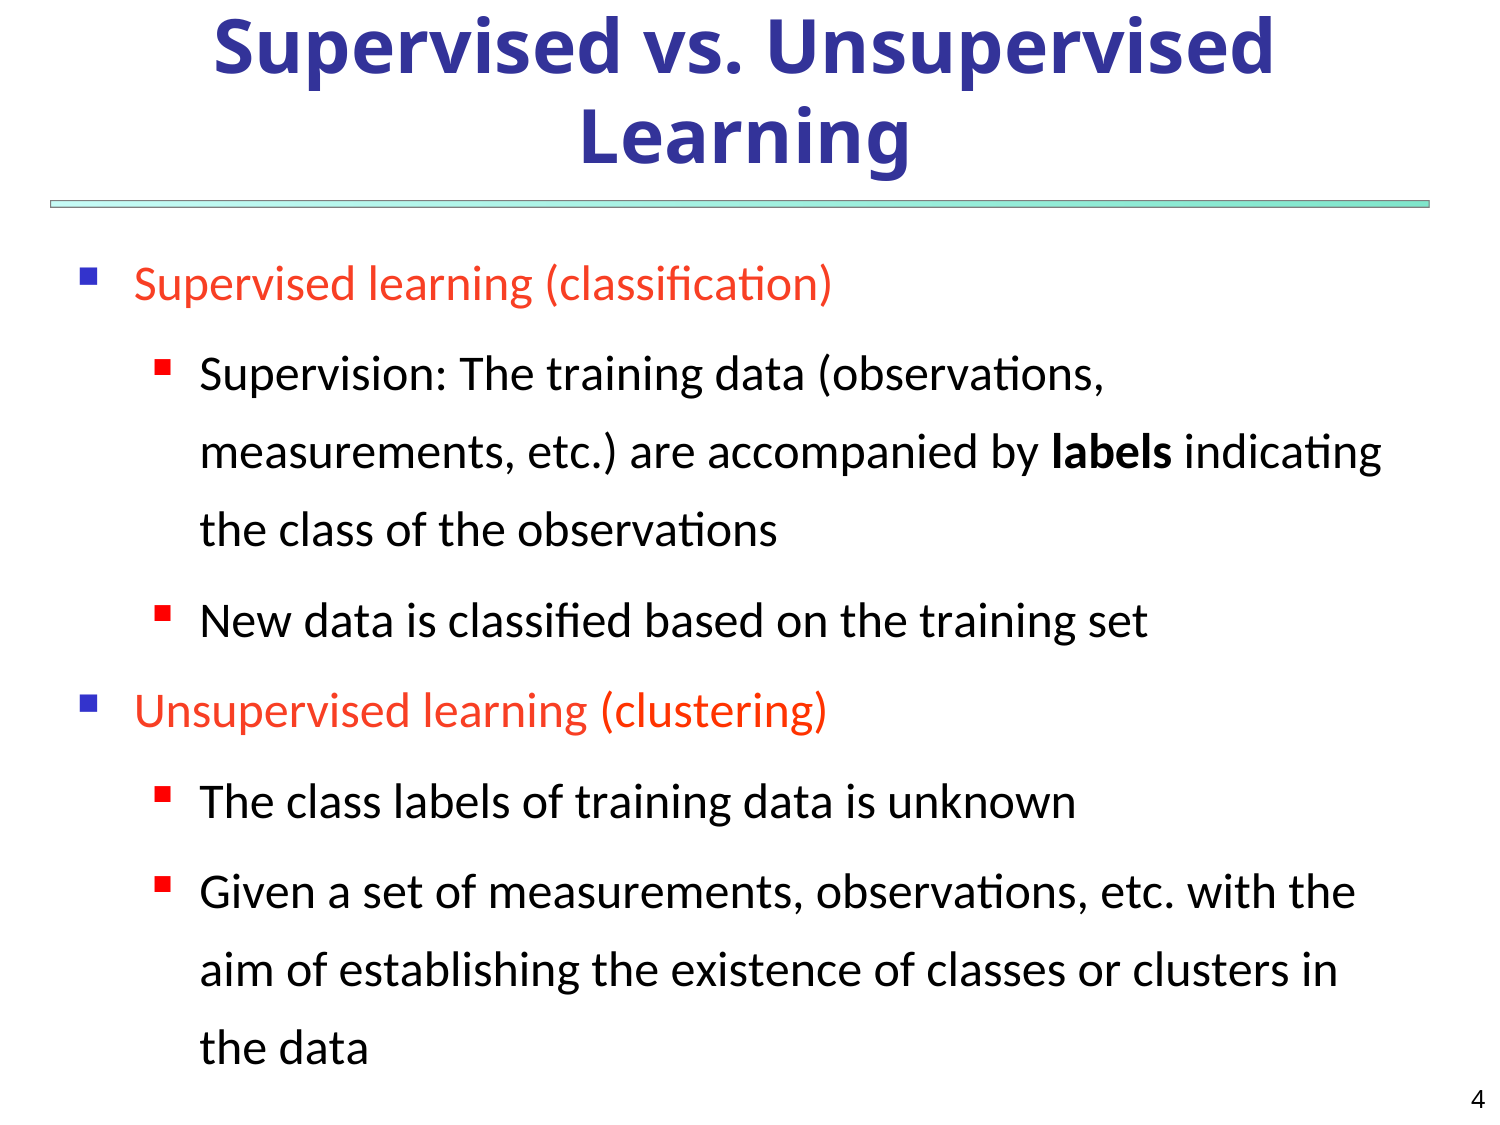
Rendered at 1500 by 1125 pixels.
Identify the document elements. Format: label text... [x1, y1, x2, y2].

title Supervised vs. Unsupervised Learning [24, 0, 1466, 187]
list Supervised learning (classification) Supervision: The training data (observations, measurements, etc.) are accompanied by labels indicating the class of the observations New data is classified based on the training set Unsupervised learning (clustering) The class labels of training data is unknown Given a set of measurements, observations, etc. with the aim of establishing the existence of classes or clusters in the data [62, 224, 1426, 1075]
text_box <number> [1187, 1062, 1500, 1125]
